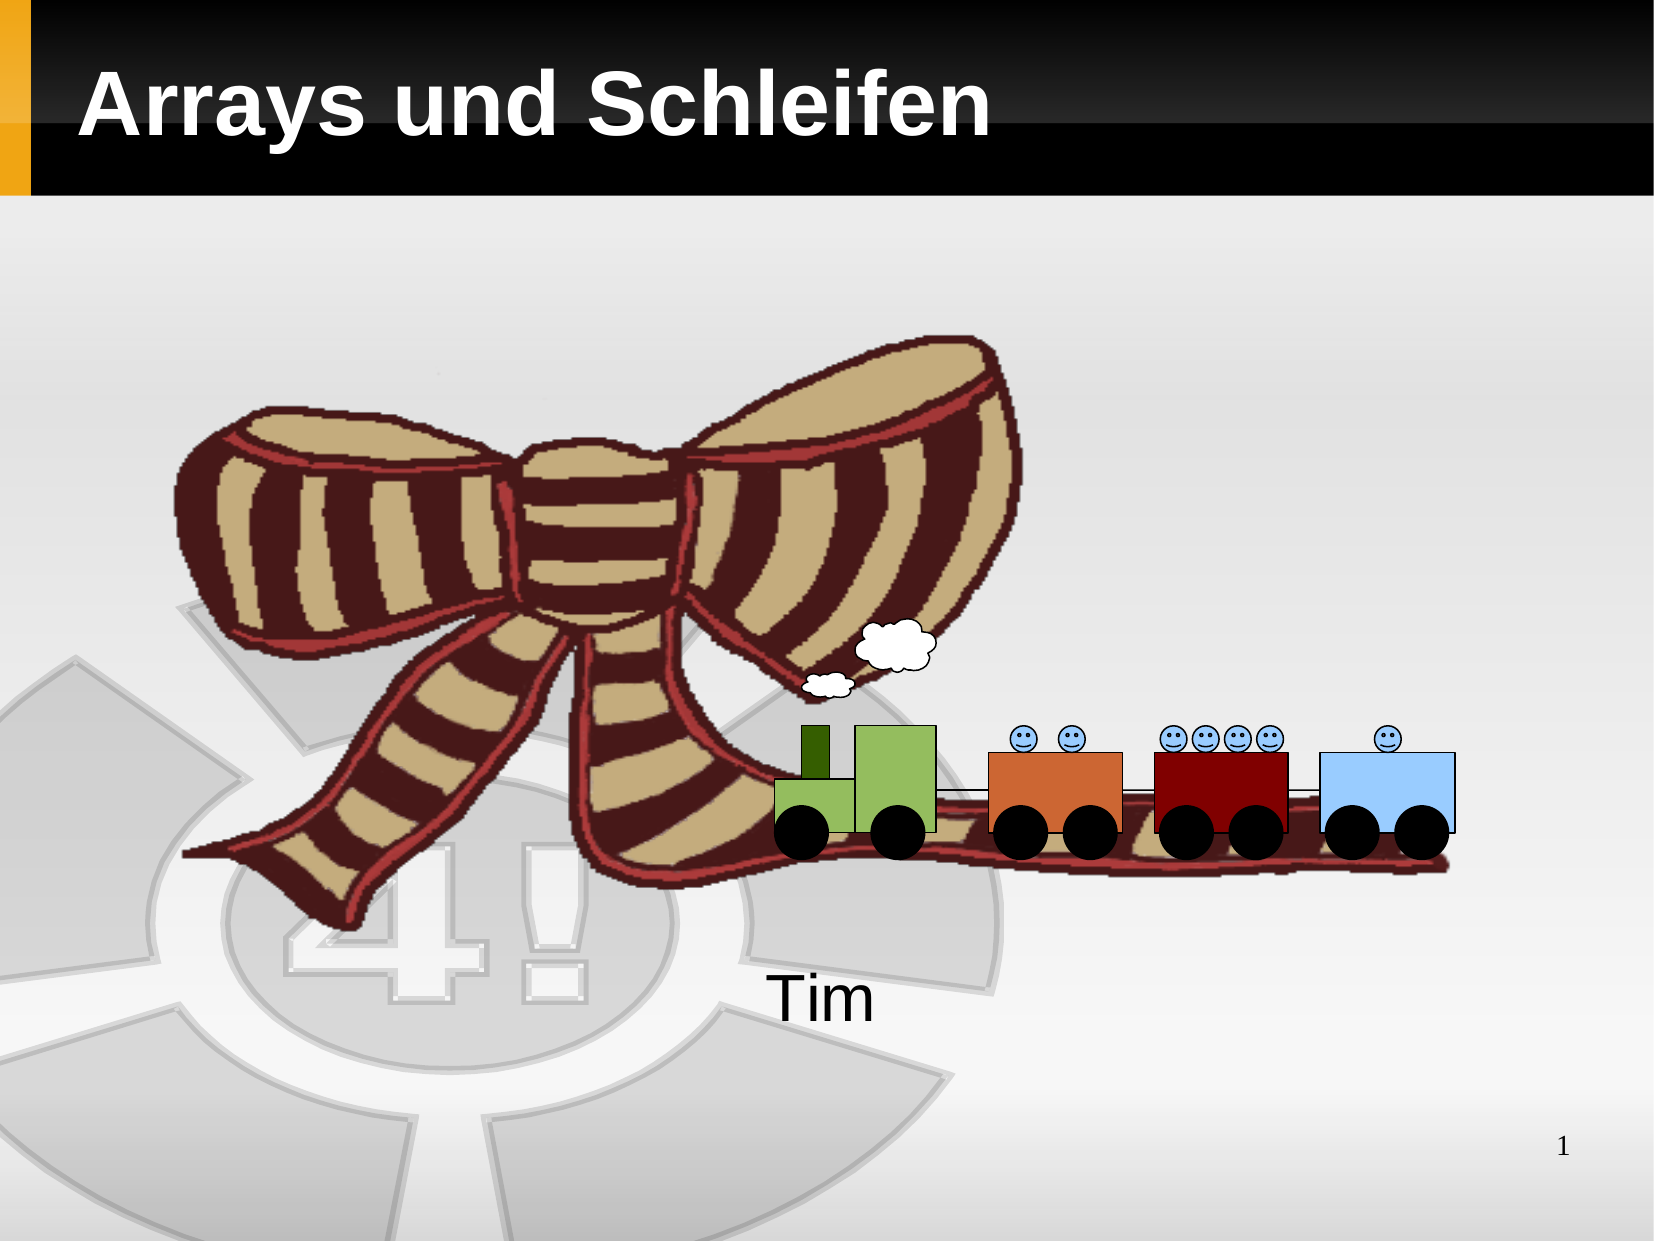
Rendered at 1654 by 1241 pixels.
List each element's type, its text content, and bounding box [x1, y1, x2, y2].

text_box [1320, 725, 1455, 860]
text_box [1154, 725, 1289, 860]
text_box [801, 672, 856, 699]
subtitle Tim [76, 909, 1565, 1087]
text_box [988, 725, 1123, 860]
title Arrays und Schleifen [76, 0, 1566, 208]
text_box [774, 725, 937, 860]
text_box [855, 618, 937, 673]
picture [0, 0, 1654, 1241]
